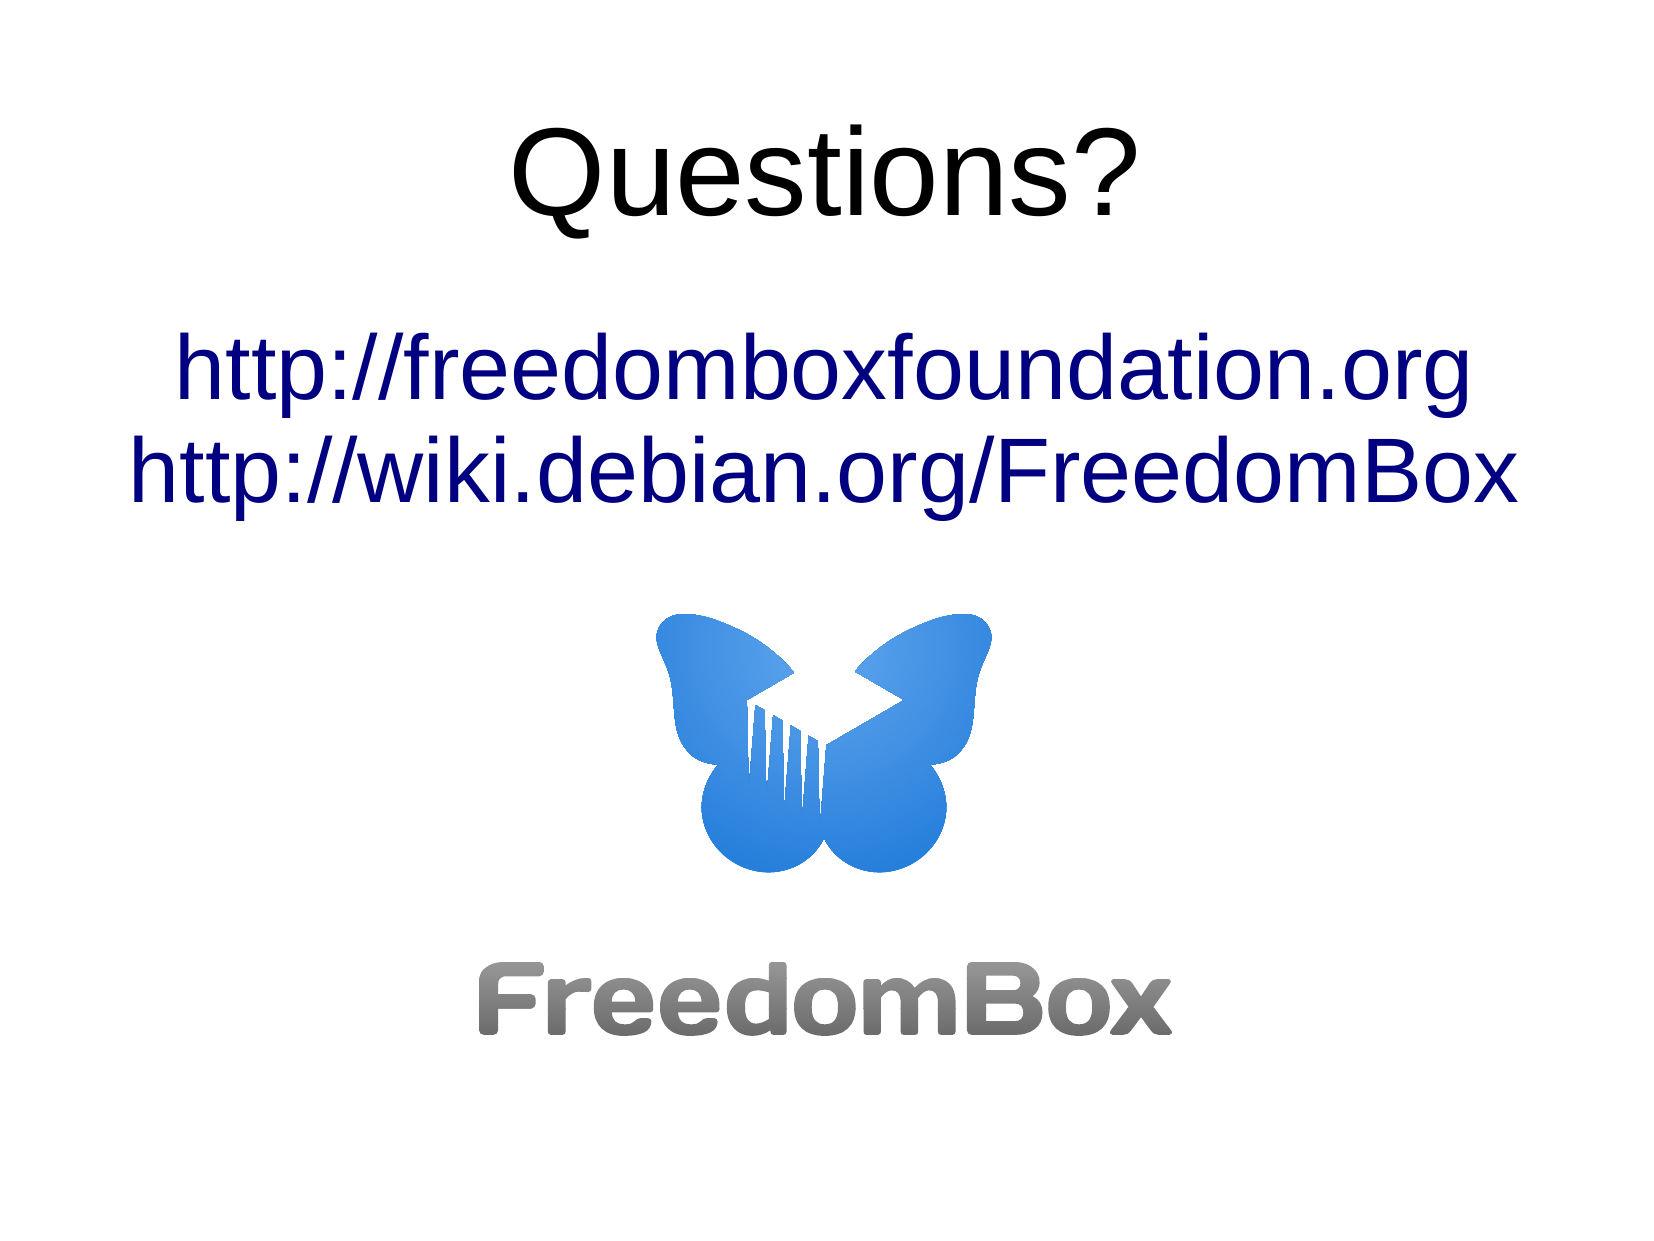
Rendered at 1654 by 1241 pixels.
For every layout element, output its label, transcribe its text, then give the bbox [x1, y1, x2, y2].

subtitle Questions? http://freedomboxfoundation.org http://wiki.debian.org/FreedomBox [75, 12, 1576, 613]
picture [320, 450, 1331, 1201]
